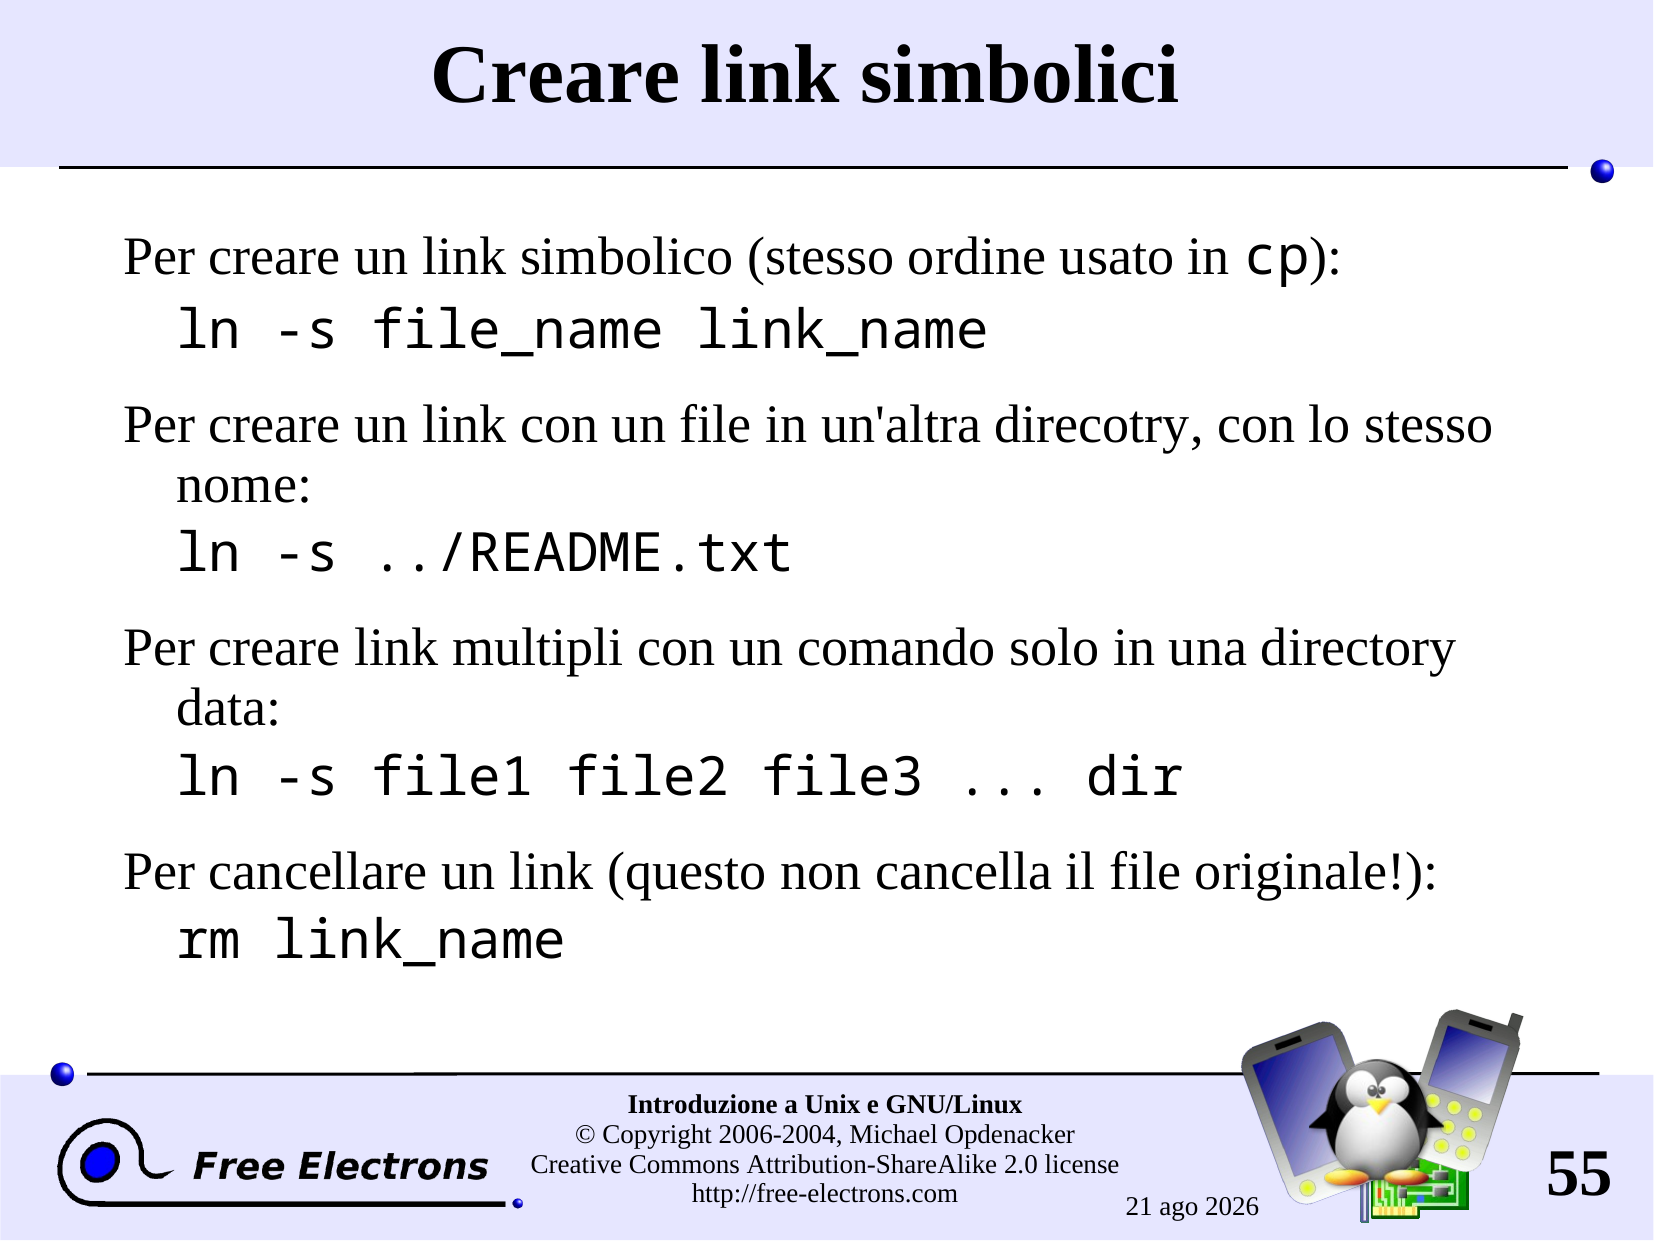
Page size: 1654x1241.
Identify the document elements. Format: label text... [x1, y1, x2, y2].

picture [1233, 1007, 1538, 1241]
title Creare link simbolici [60, 20, 1551, 130]
picture [50, 1107, 527, 1216]
list Per creare un link simbolico (stesso ordine usato in cp): ln -s file_name link_name Per creare un link con un file in un'altra direcotry, con lo stesso nome: ln -s ../README.txt Per creare link multipli con un comando solo in una directory data: ln -s file1 file2 file3 ... dir Per cancellare un link (questo non cancella il file originale!): rm link_name [105, 216, 1518, 1071]
